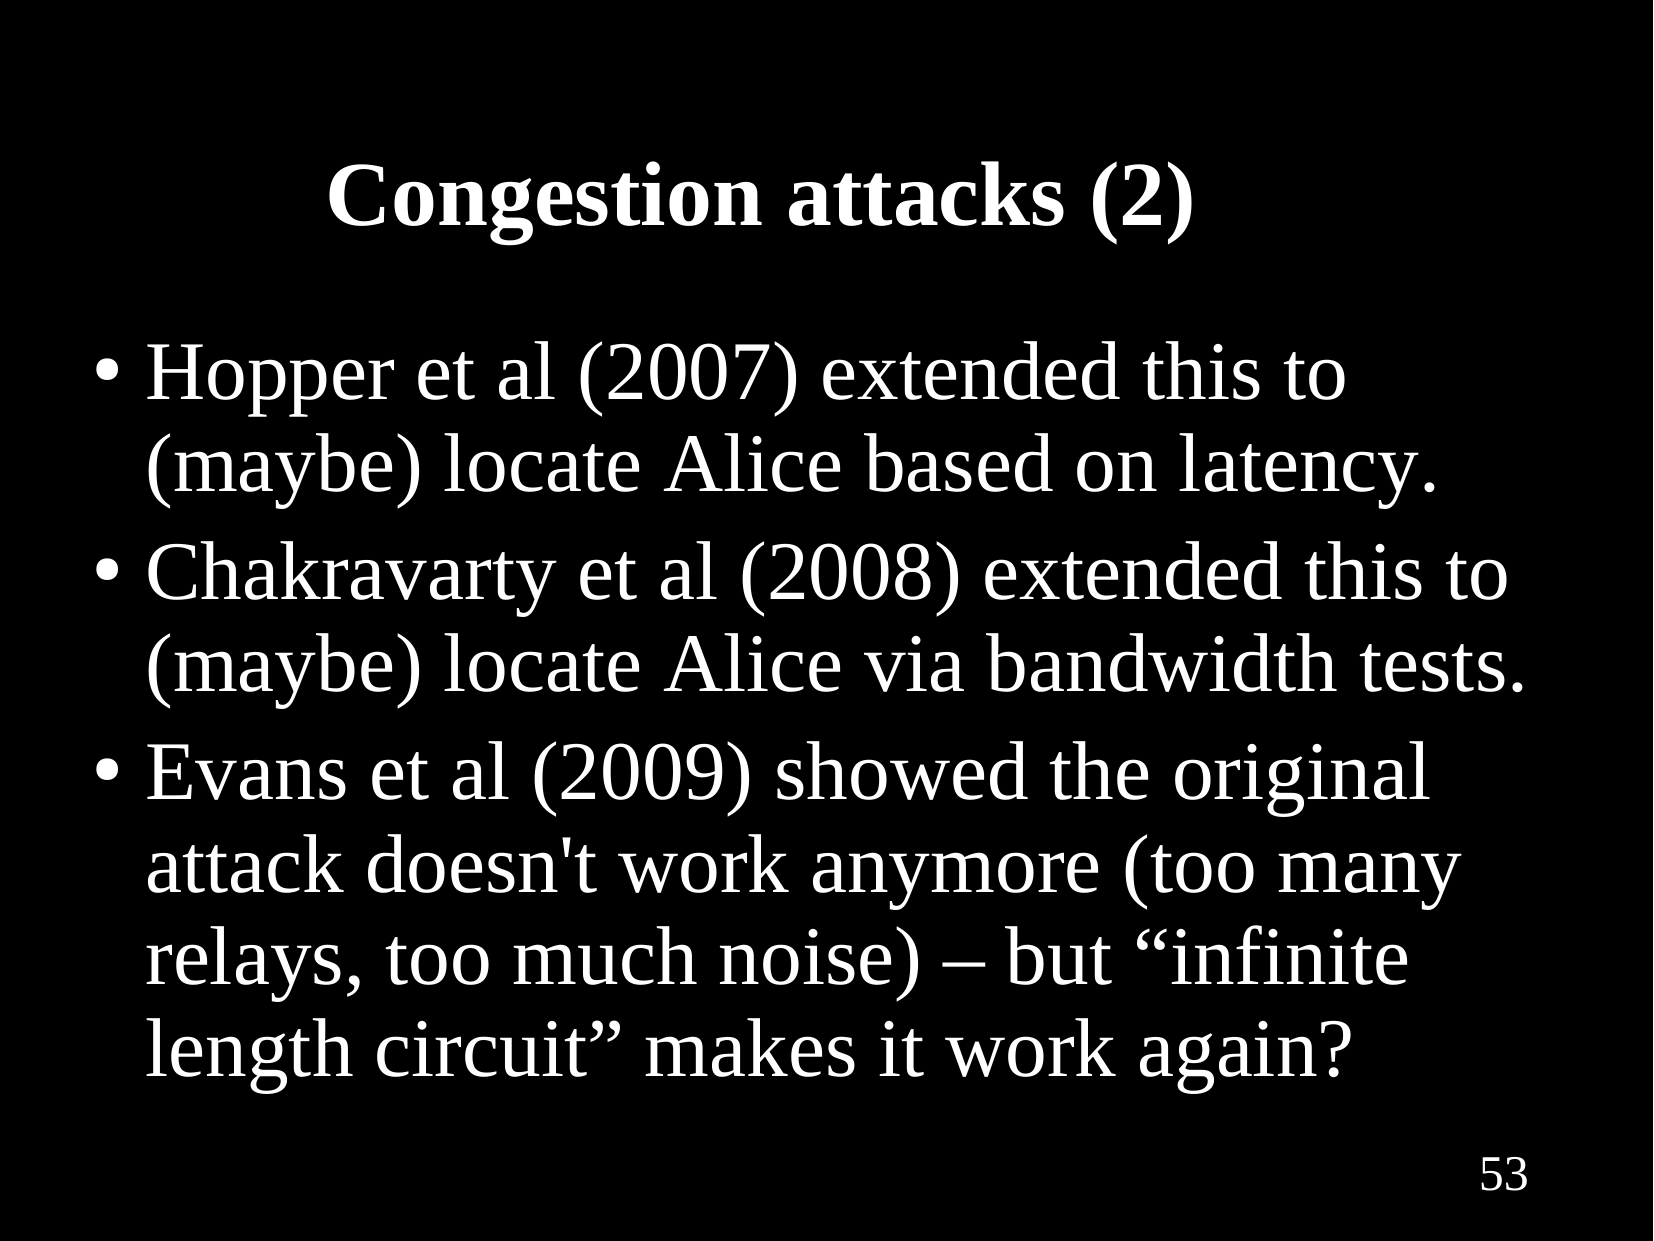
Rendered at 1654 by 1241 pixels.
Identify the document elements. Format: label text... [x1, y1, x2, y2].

list Hopper et al (2007) extended this to (maybe) locate Alice based on latency. Chakravarty et al (2008) extended this to (maybe) locate Alice via bandwidth tests. Evans et al (2009) showed the original attack doesn't work anymore (too many relays, too much noise) – but “infinite length circuit” makes it work again? [74, 325, 1540, 1123]
title Congestion attacks (2) [99, 100, 1423, 288]
